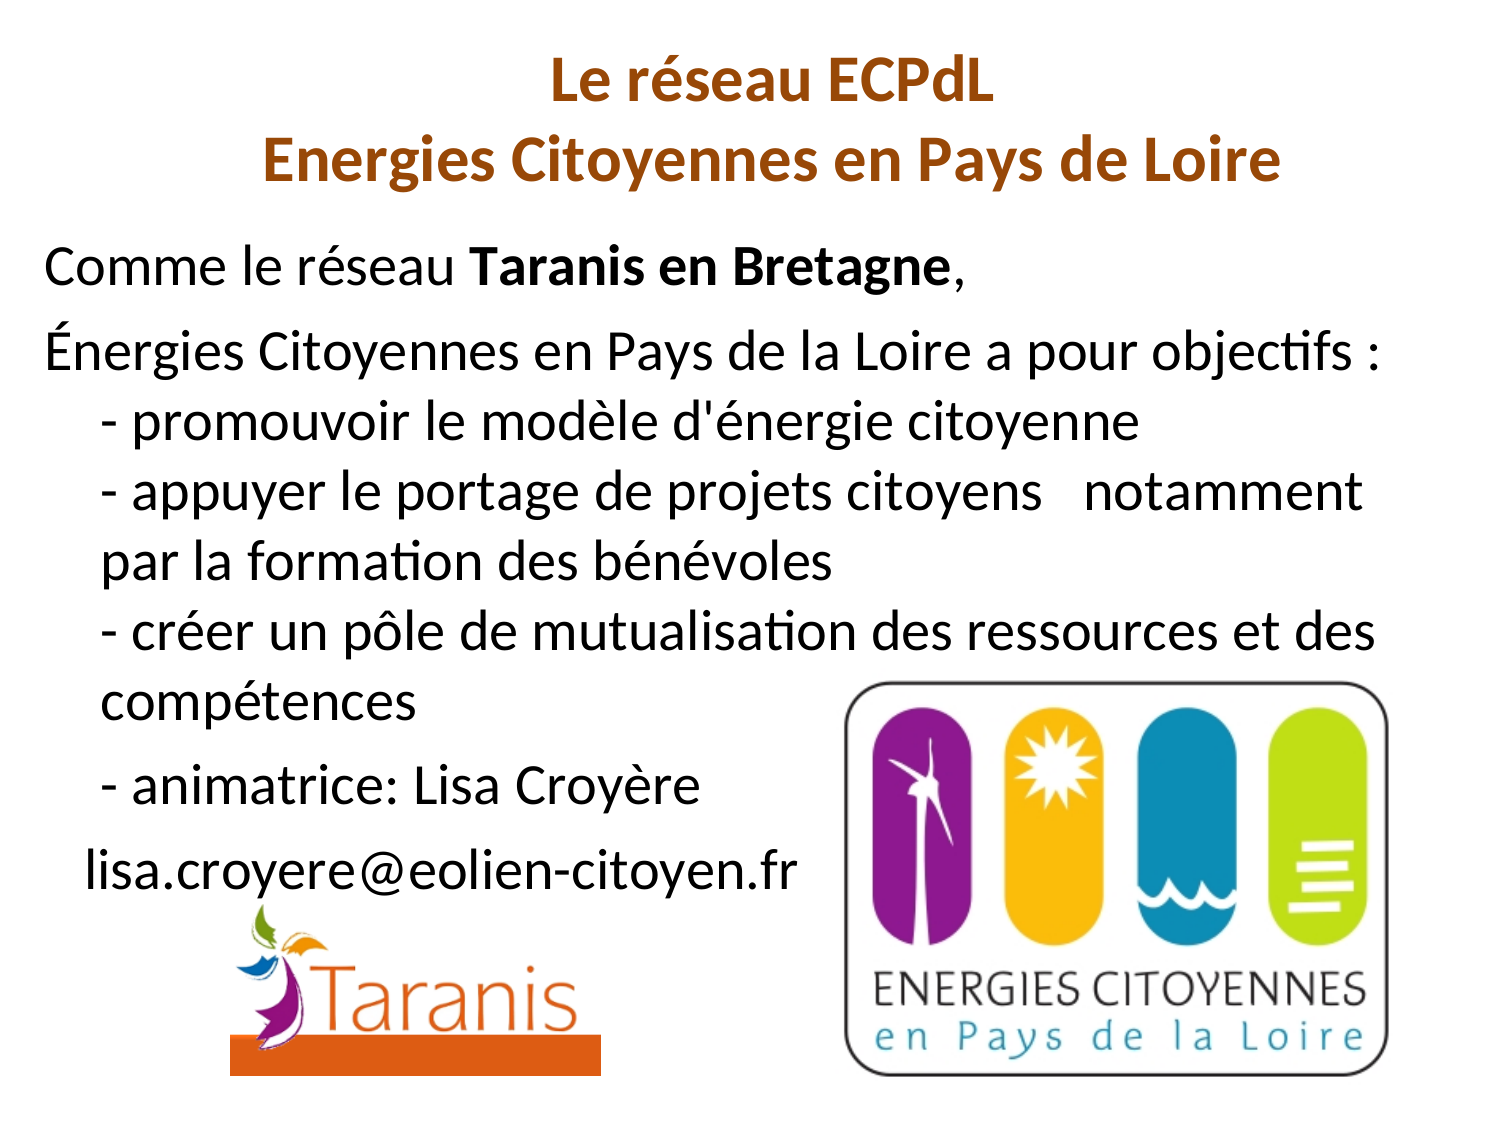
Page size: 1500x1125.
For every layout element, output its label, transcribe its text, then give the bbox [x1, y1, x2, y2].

list Comme le réseau Taranis en Bretagne, Énergies Citoyennes en Pays de la Loire a pour objectifs : - promouvoir le modèle d'énergie citoyenne - appuyer le portage de projets citoyens notamment par la formation des bénévoles - créer un pôle de mutualisation des ressources et des compétences - animatrice: Lisa Croyère lisa.croyere@eolien-citoyen.fr [29, 220, 1459, 1071]
picture [230, 904, 601, 1076]
title Le réseau ECPdL Energies Citoyennes en Pays de Loire [75, 45, 1471, 185]
picture [835, 668, 1400, 1088]
